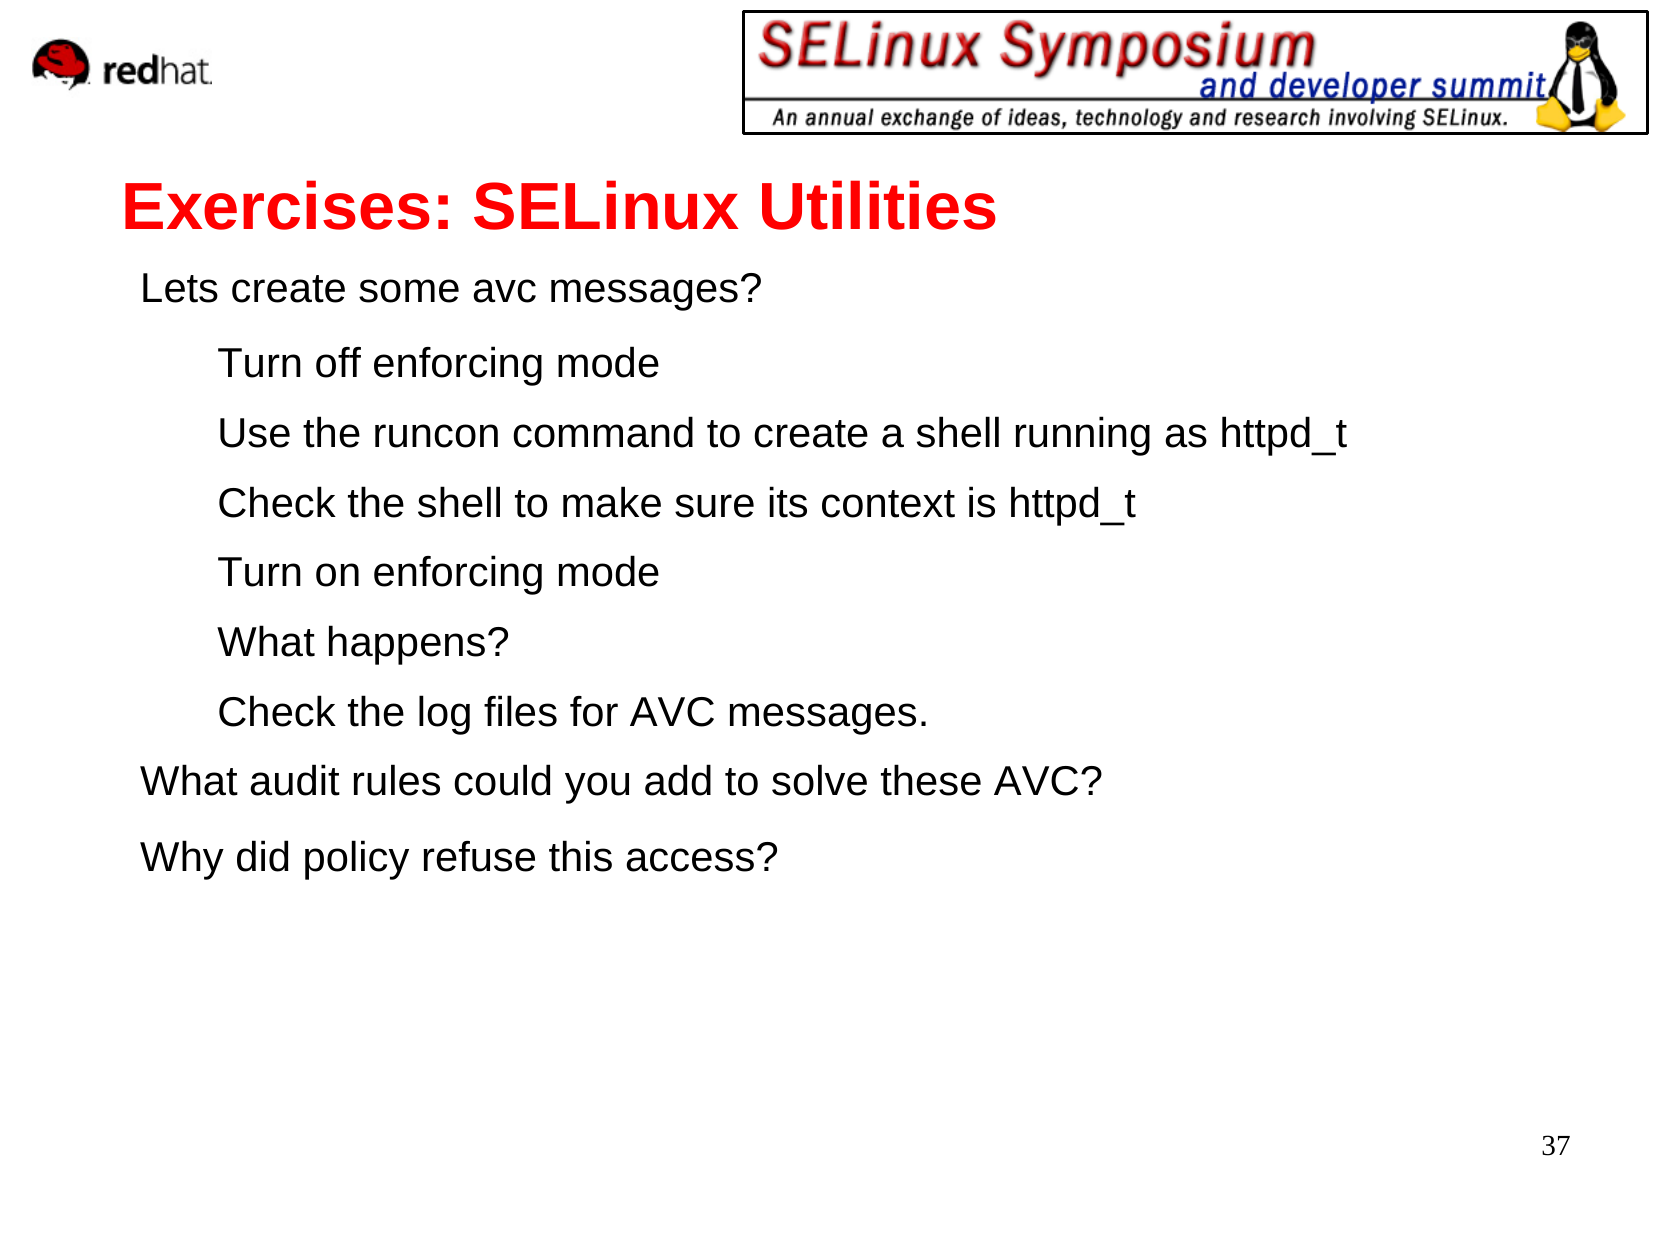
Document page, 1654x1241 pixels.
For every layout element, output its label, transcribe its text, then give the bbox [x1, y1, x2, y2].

title Exercises: SELinux Utilities [121, 102, 1534, 310]
list Lets create some avc messages? Turn off enforcing mode Use the runcon command to create a shell running as httpd_t Check the shell to make sure its context is httpd_t Turn on enforcing mode What happens? Check the log files for AVC messages. What audit rules could you add to solve these AVC? Why did policy refuse this access? [122, 264, 1535, 1046]
picture [31, 37, 212, 98]
picture [745, 13, 1646, 132]
